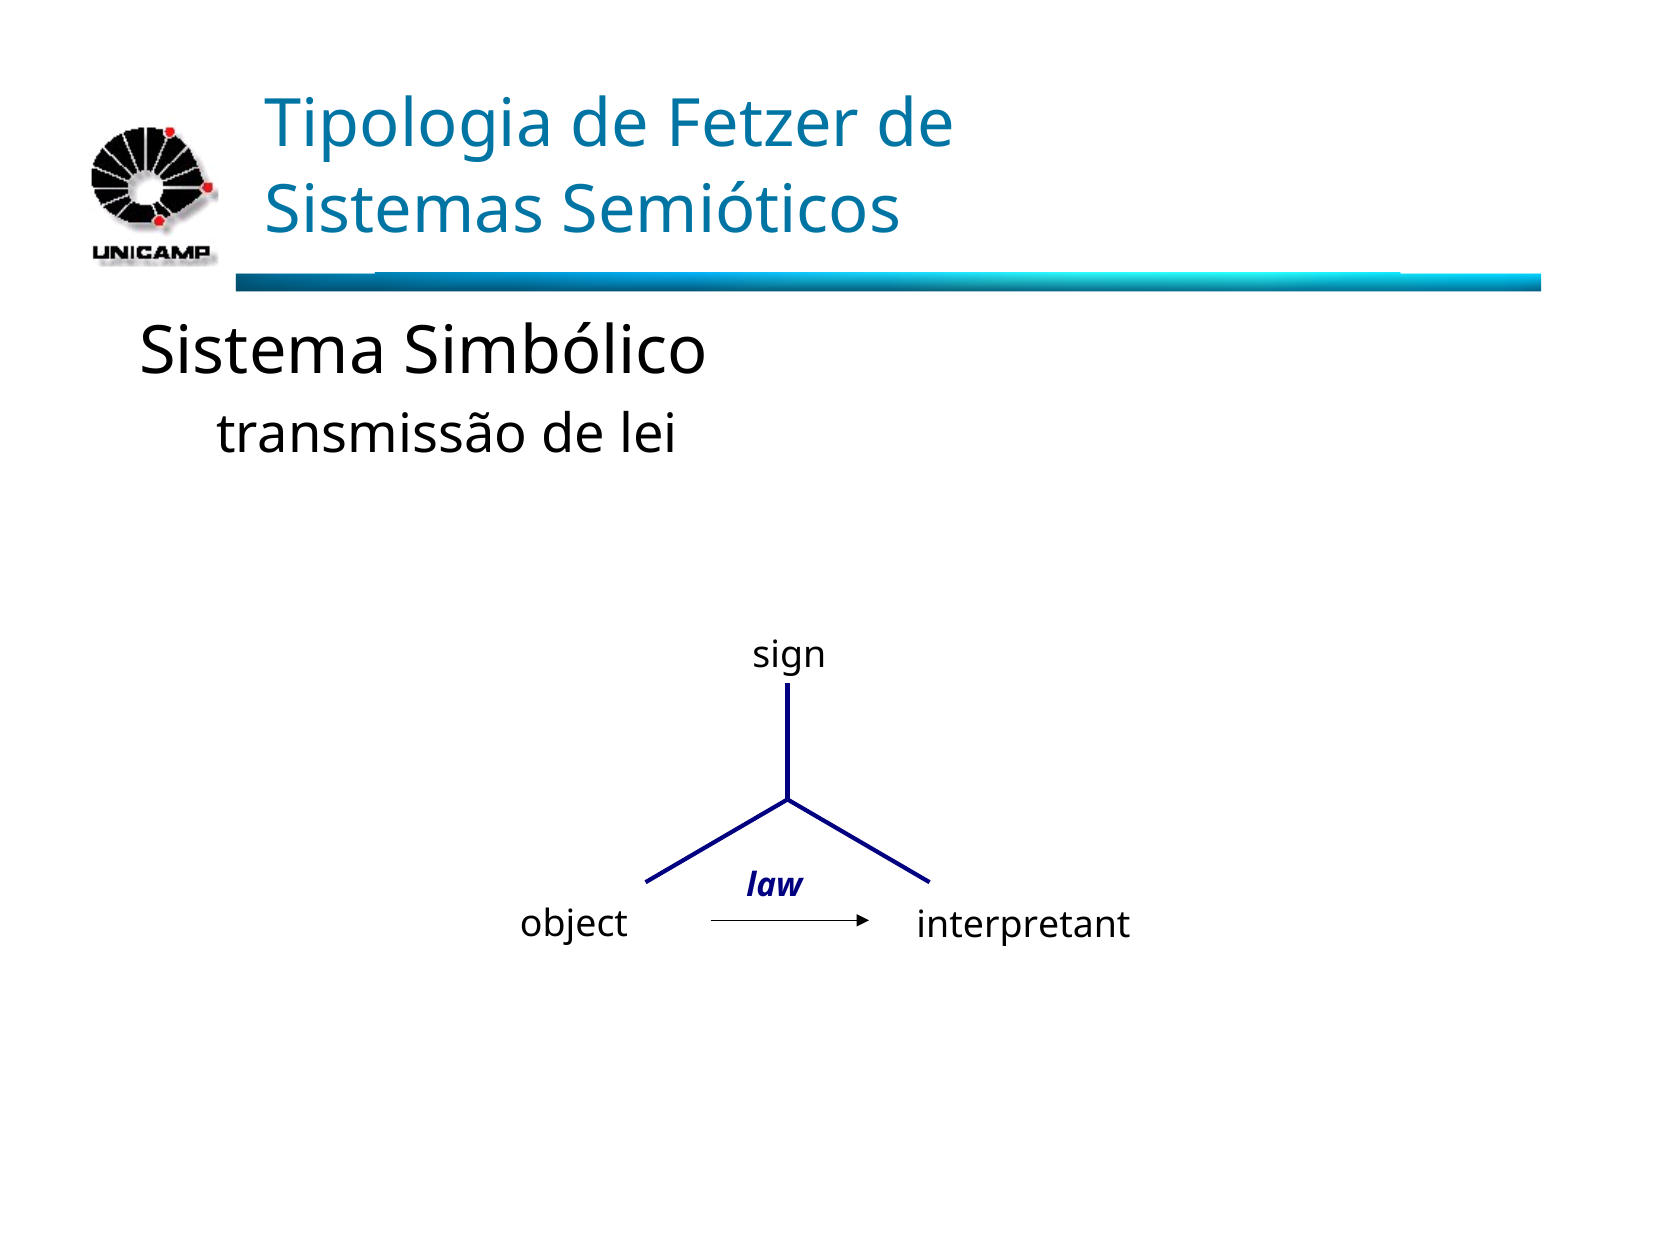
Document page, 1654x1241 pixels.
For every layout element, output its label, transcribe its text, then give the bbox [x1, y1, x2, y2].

text_box law [705, 852, 818, 914]
text_box object [505, 889, 644, 956]
text_box sign [737, 619, 842, 687]
list Sistema Simbólico transmissão de lei [121, 304, 1534, 1177]
title Tipologia de Fetzer de Sistemas Semióticos [264, 42, 1534, 250]
text_box interpretant [901, 889, 1146, 957]
picture [125, 272, 1654, 295]
